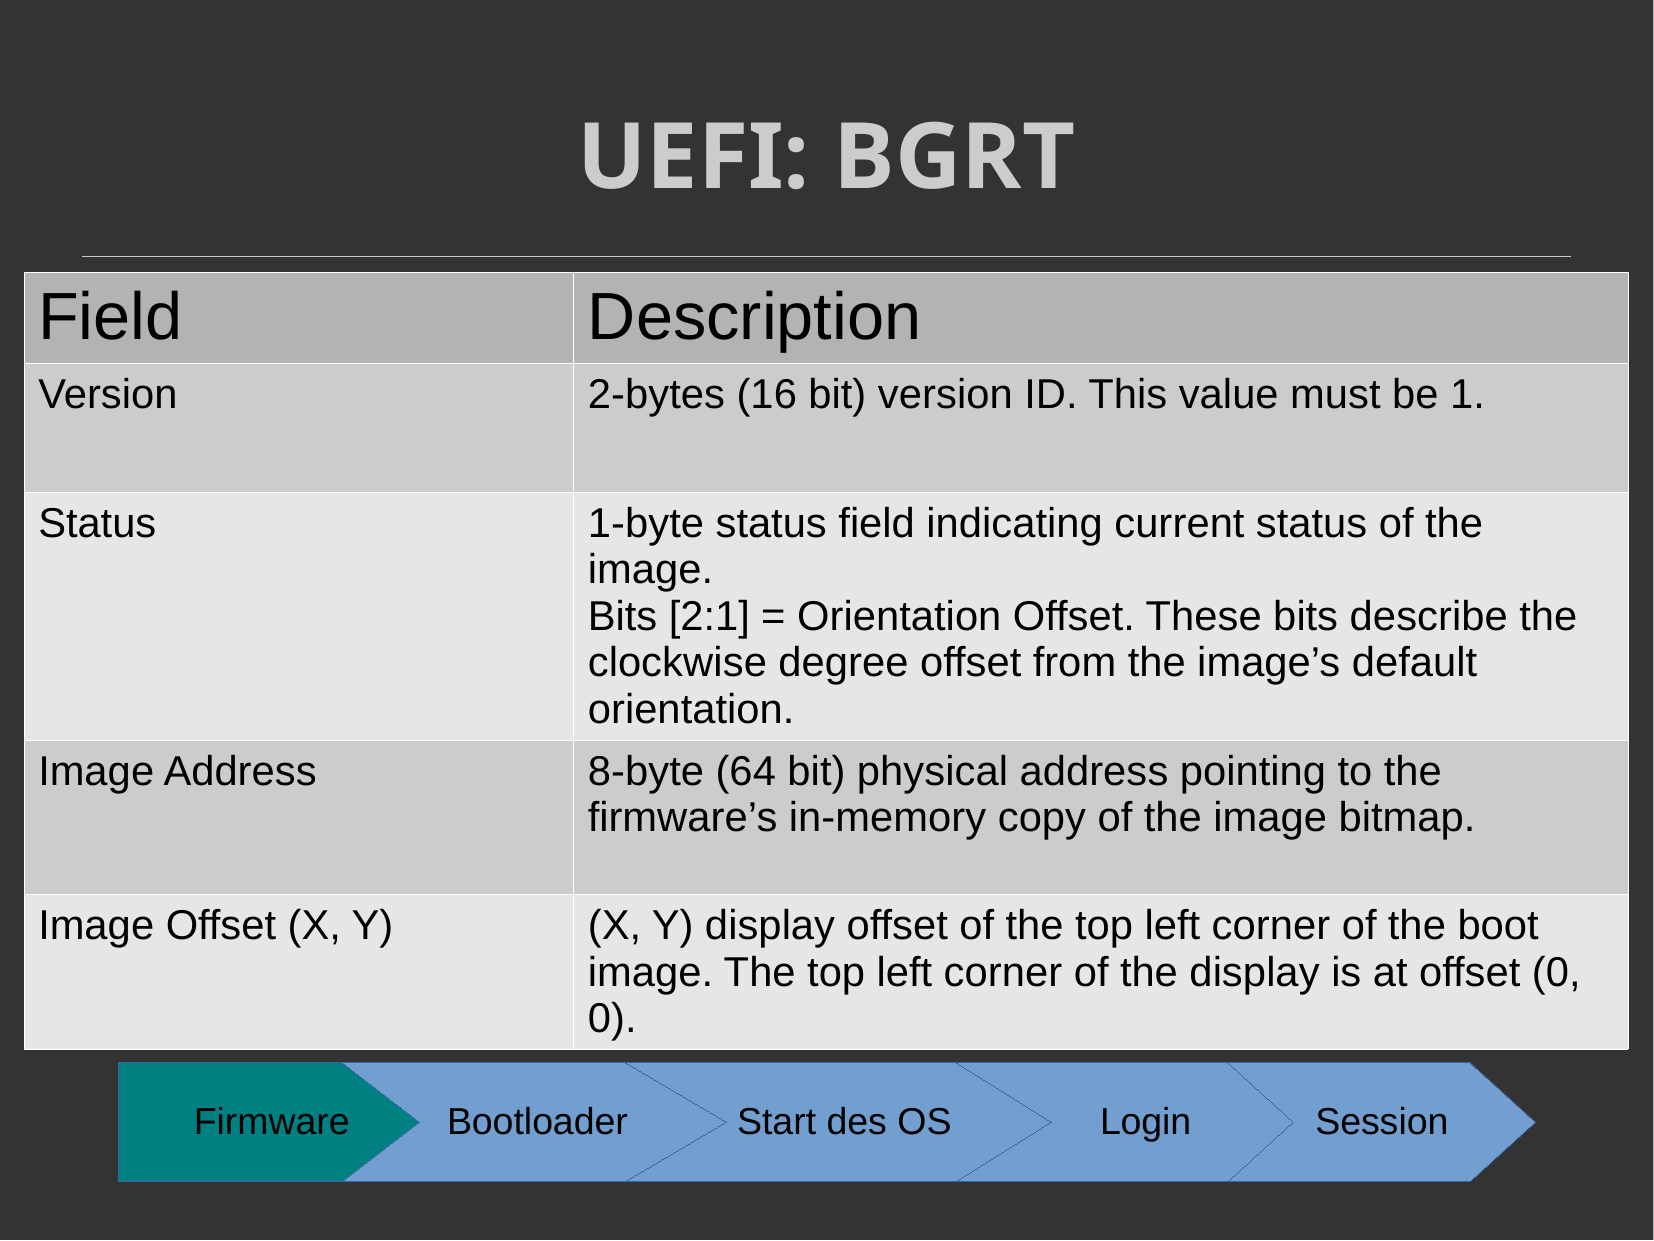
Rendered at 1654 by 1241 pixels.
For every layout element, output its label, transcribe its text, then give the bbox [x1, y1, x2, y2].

table_cell 2-bytes (16 bit) version ID. This value must be 1. [574, 364, 1628, 492]
table_header Description [574, 273, 1628, 363]
table_cell 8-byte (64 bit) physical address pointing to the firmware’s in-memory copy of the image bitmap. [574, 741, 1628, 894]
table_cell Version [25, 364, 573, 492]
table_cell Image Offset (X, Y) [25, 895, 573, 1049]
text_box Firmware [118, 1062, 418, 1182]
title UEFI: BGRT [82, 49, 1571, 257]
text_box Bootloader [342, 1062, 724, 1182]
table_cell (X, Y) display offset of the top left corner of the boot image. The top left corner of the display is at offset (0, 0). [574, 895, 1628, 1049]
table_header Field [25, 273, 573, 363]
text_box Login [956, 1062, 1292, 1182]
table_cell 1-byte status field indicating current status of the image. Bits [2:1] = Orientation Offset. These bits describe the clockwise degree offset from the image’s default orientation. [574, 493, 1628, 740]
table_cell Status [25, 493, 573, 740]
table_cell Image Address [25, 741, 573, 894]
text_box Start des OS [625, 1062, 1049, 1182]
text_box Session [1228, 1062, 1536, 1182]
